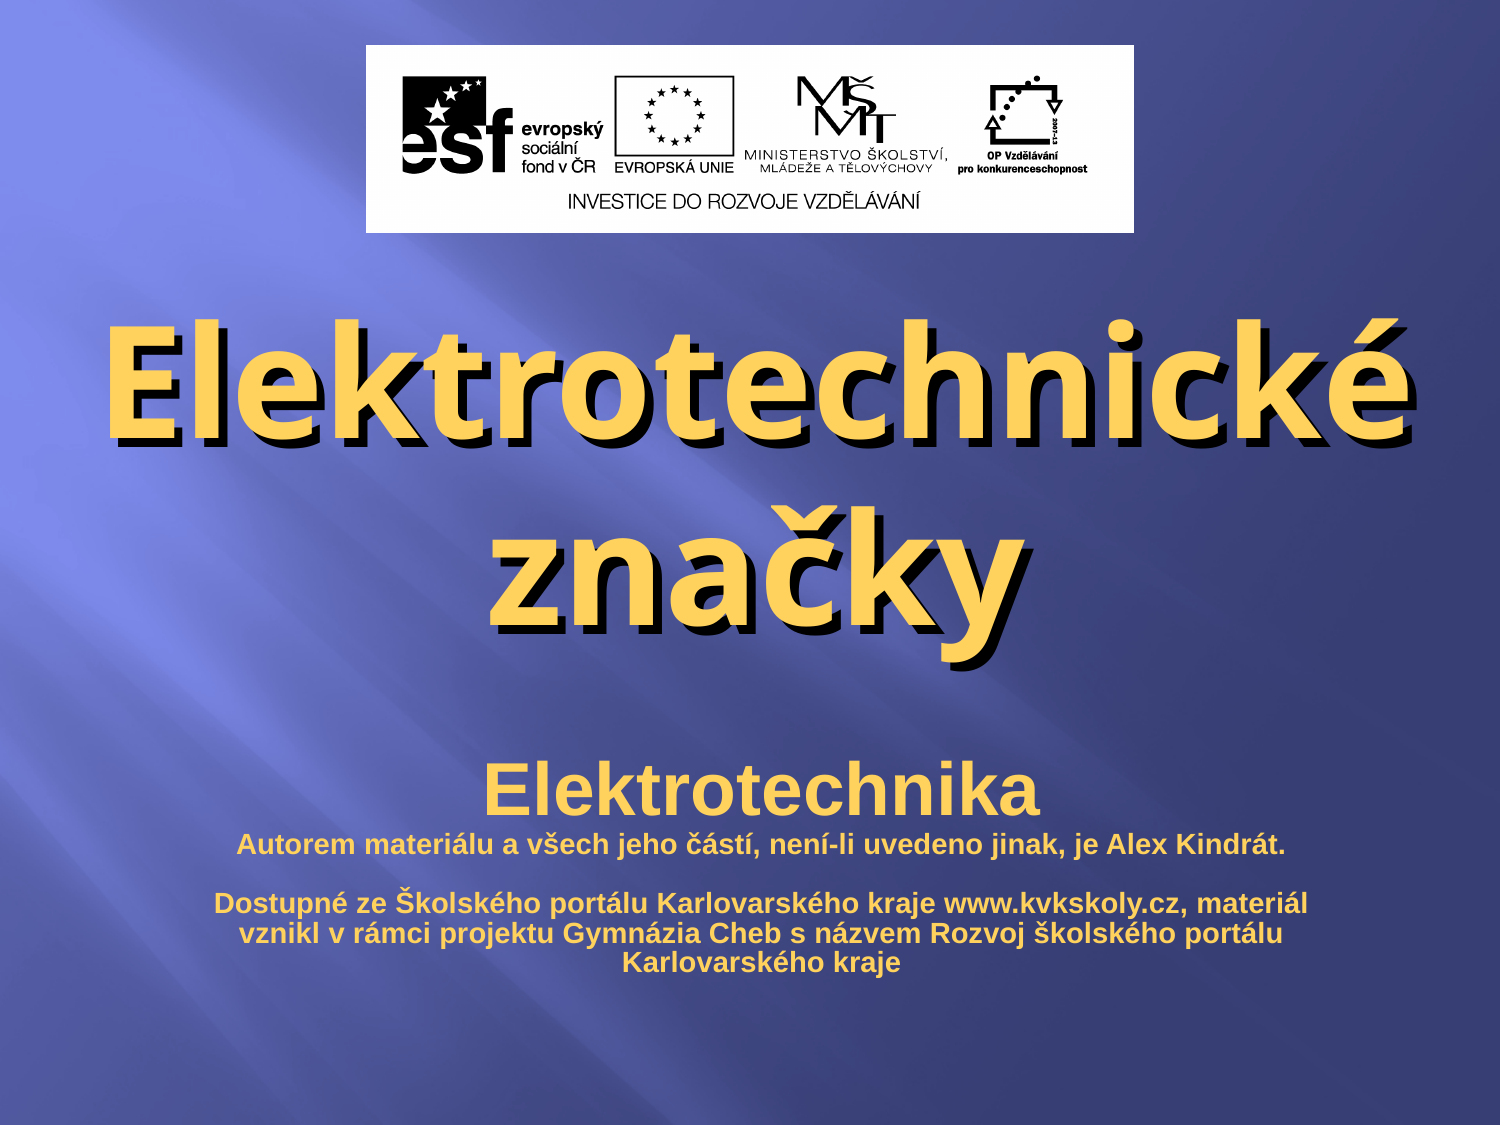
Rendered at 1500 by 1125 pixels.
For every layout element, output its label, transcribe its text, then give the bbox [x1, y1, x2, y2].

picture [366, 45, 1134, 233]
text_box Elektrotechnika Autorem materiálu a všech jeho částí, není-li uvedeno jinak, je Alex Kindrát. Dostupné ze Školského portálu Karlovarského kraje www.kvkskoly.cz, materiál vznikl v rámci projektu Gymnázia Cheb s názvem Rozvoj školského portálu Karlovarského kraje [194, 739, 1329, 929]
title Elektrotechnické značky [29, 278, 1483, 658]
